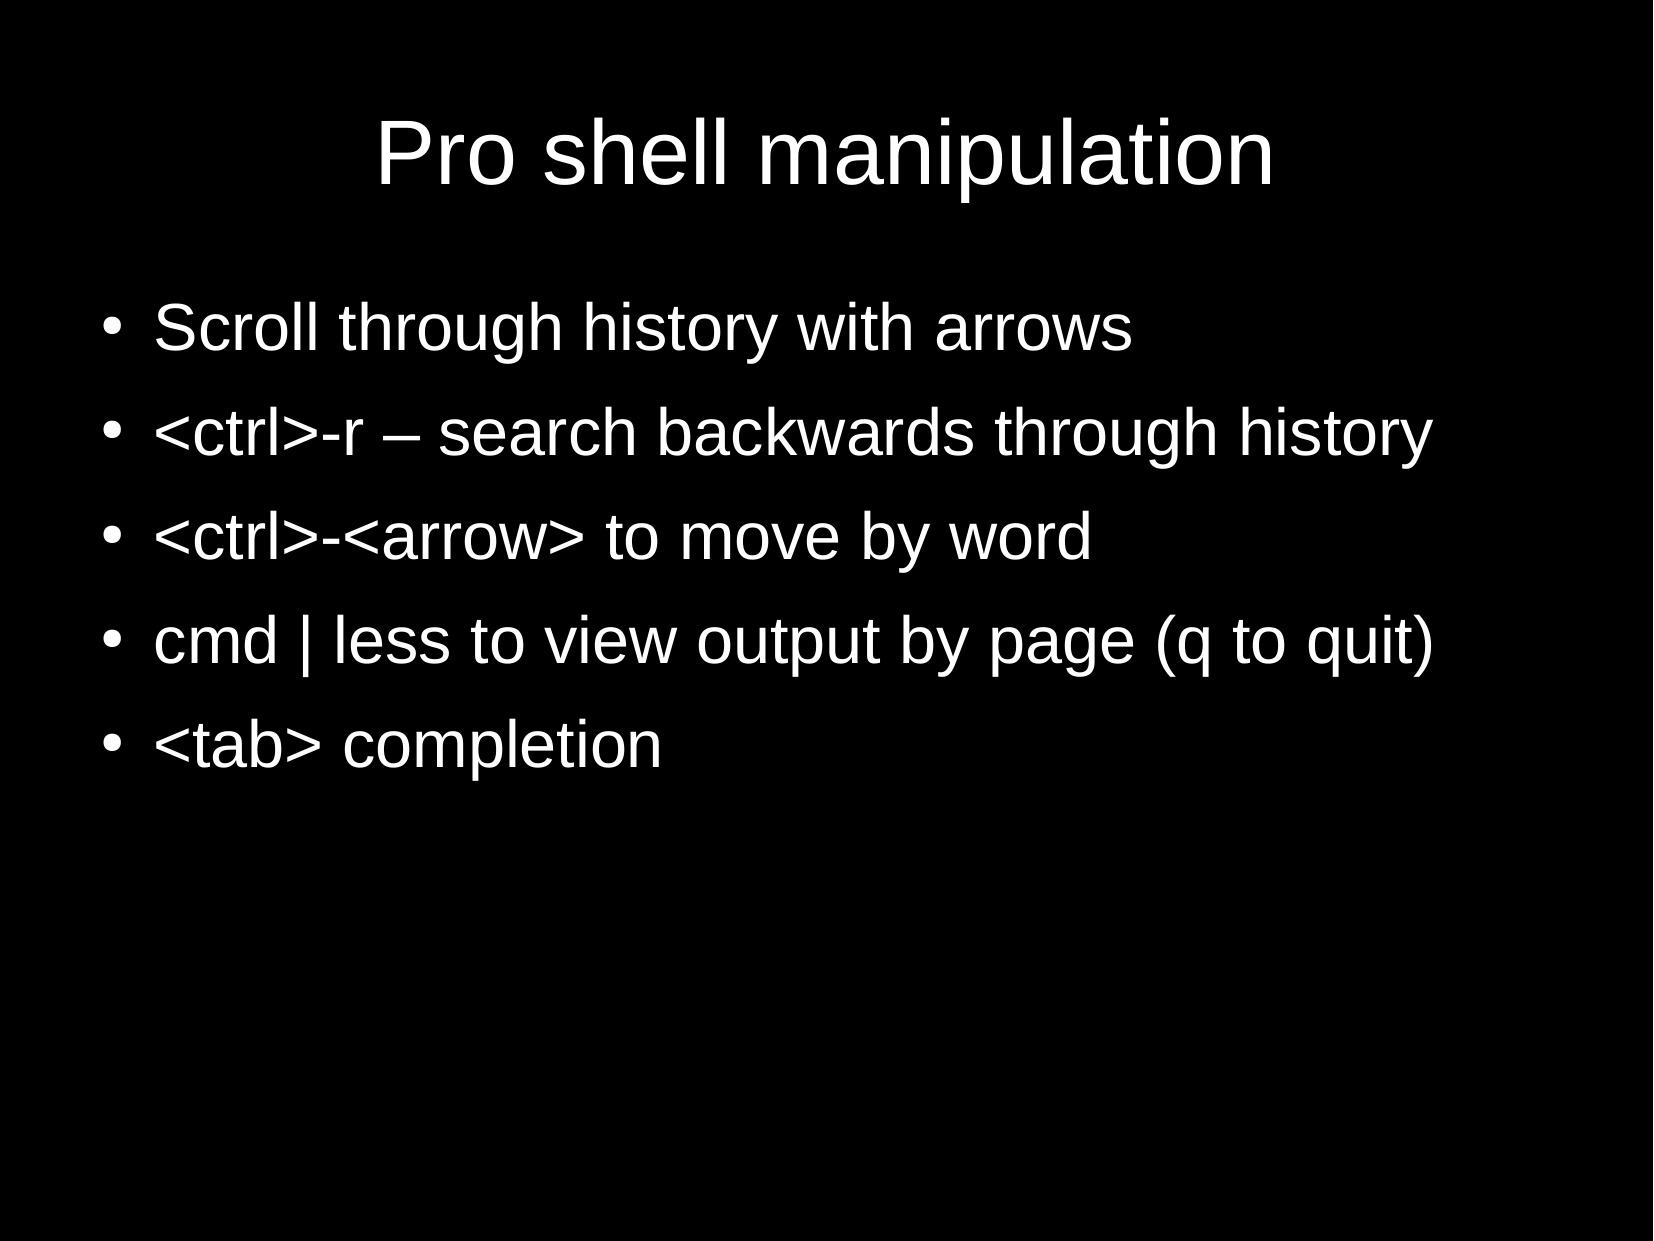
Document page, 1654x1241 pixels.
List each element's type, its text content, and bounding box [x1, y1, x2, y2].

title Pro shell manipulation [82, 49, 1571, 257]
list Scroll through history with arrows <ctrl>-r – search backwards through history <ctrl>-<arrow> to move by word cmd | less to view output by page (q to quit) <tab> completion [82, 290, 1538, 1010]
